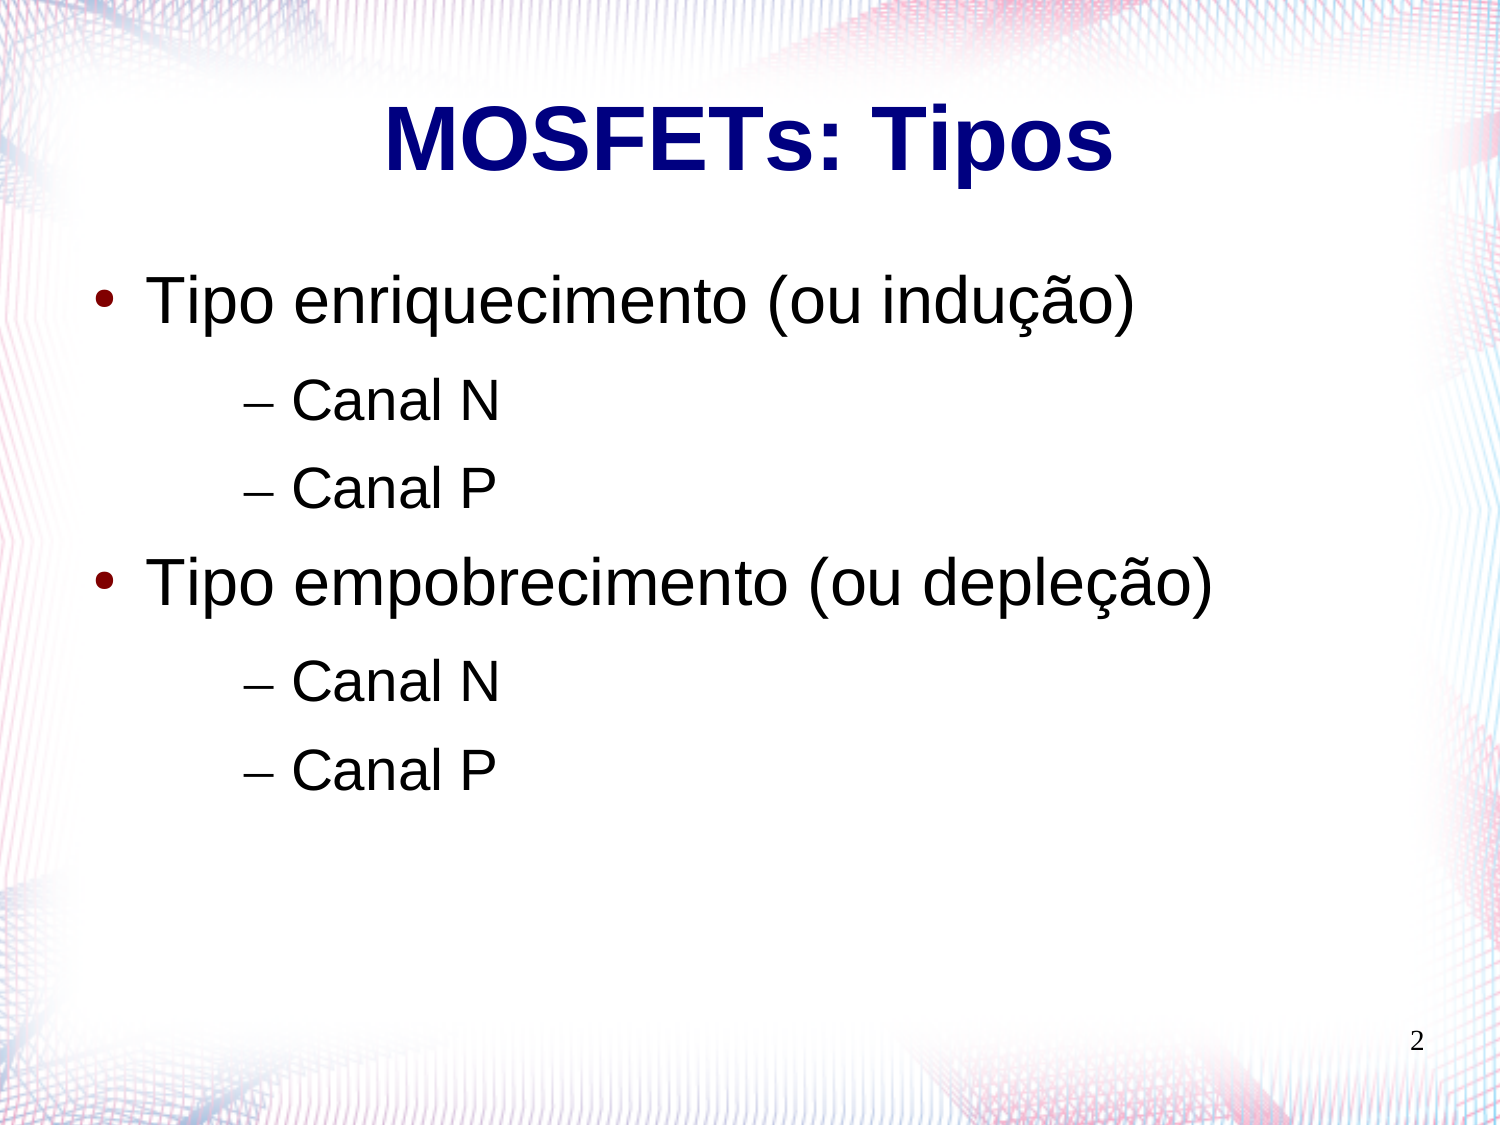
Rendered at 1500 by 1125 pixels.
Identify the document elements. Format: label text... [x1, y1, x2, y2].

list Tipo enriquecimento (ou indução) Canal N Canal P Tipo empobrecimento (ou depleção) Canal N Canal P [75, 263, 1426, 1013]
title MOSFETs: Tipos [75, 44, 1425, 233]
picture [0, 0, 1500, 1125]
